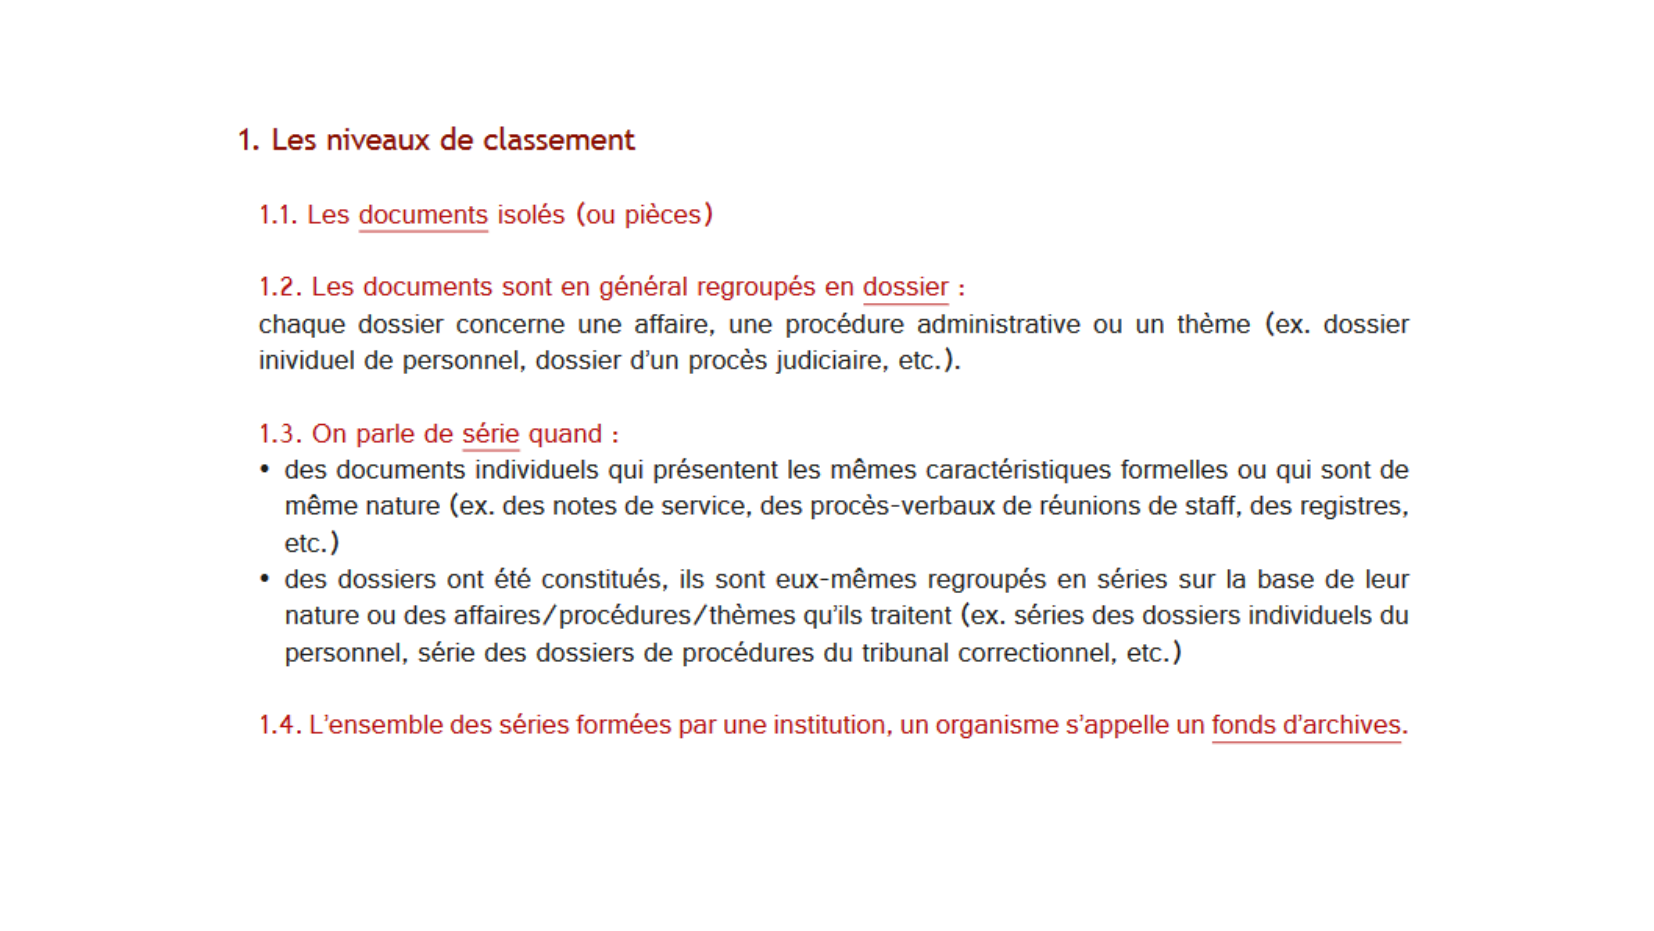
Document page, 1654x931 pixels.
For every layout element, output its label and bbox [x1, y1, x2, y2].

picture [193, 108, 1461, 823]
